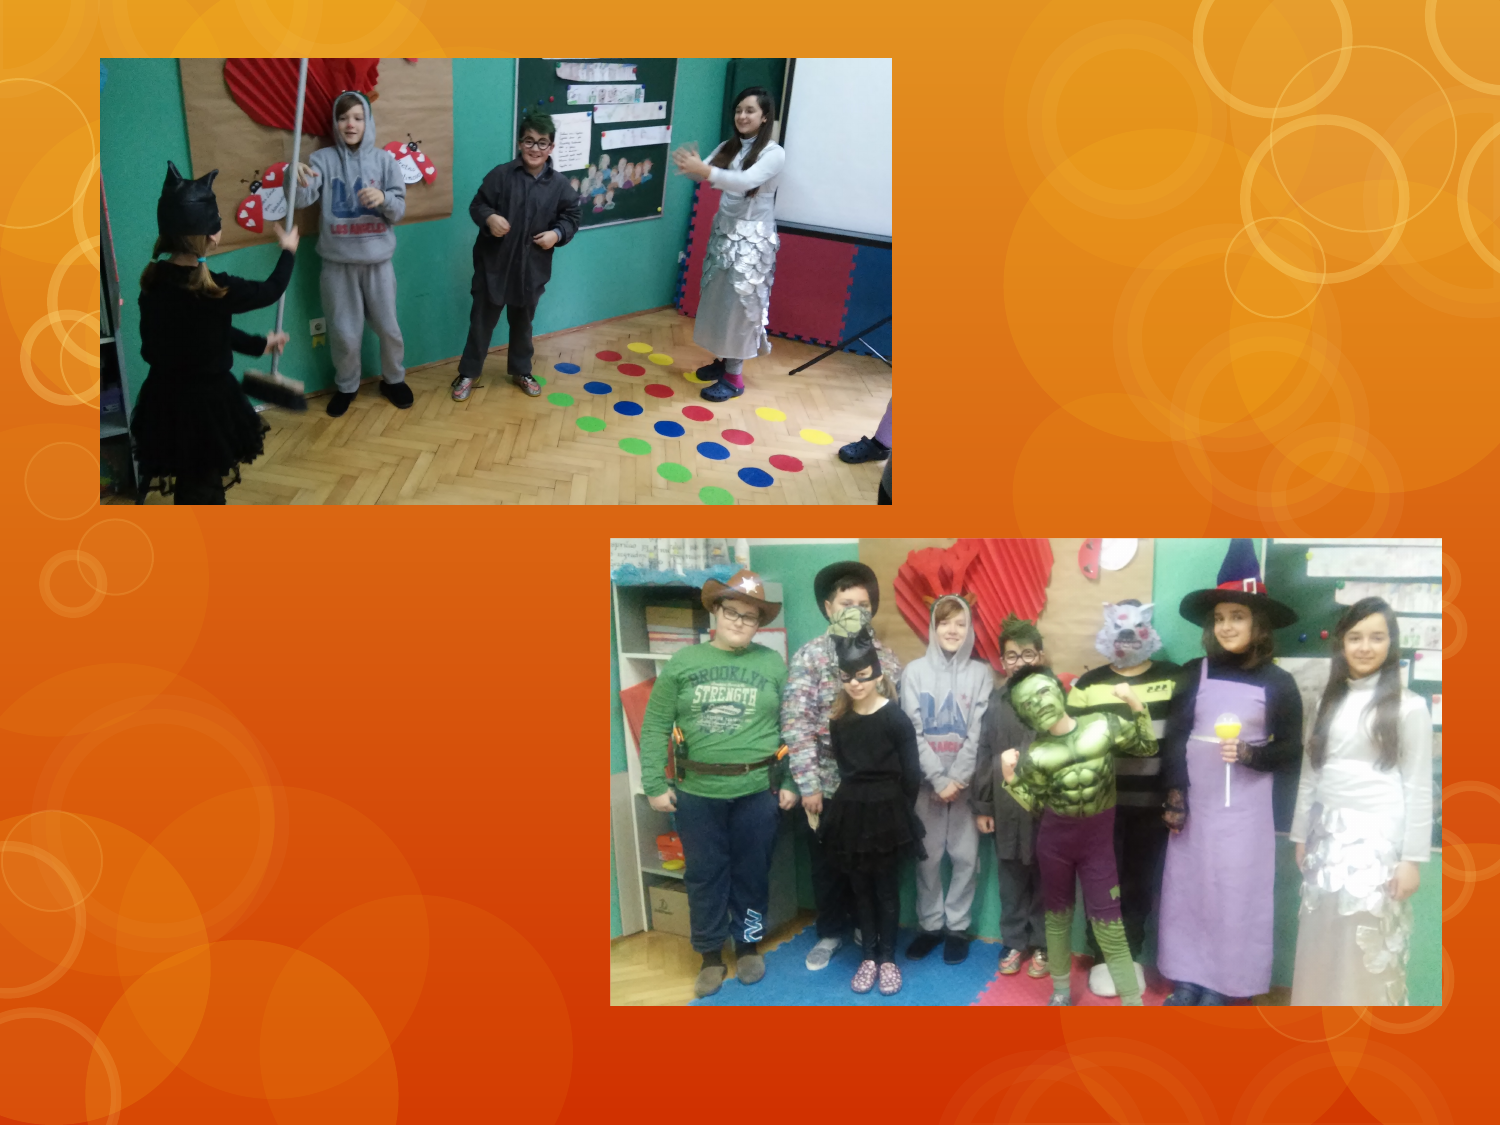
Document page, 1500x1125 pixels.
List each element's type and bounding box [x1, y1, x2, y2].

picture [100, 58, 892, 505]
picture [610, 538, 1442, 1006]
